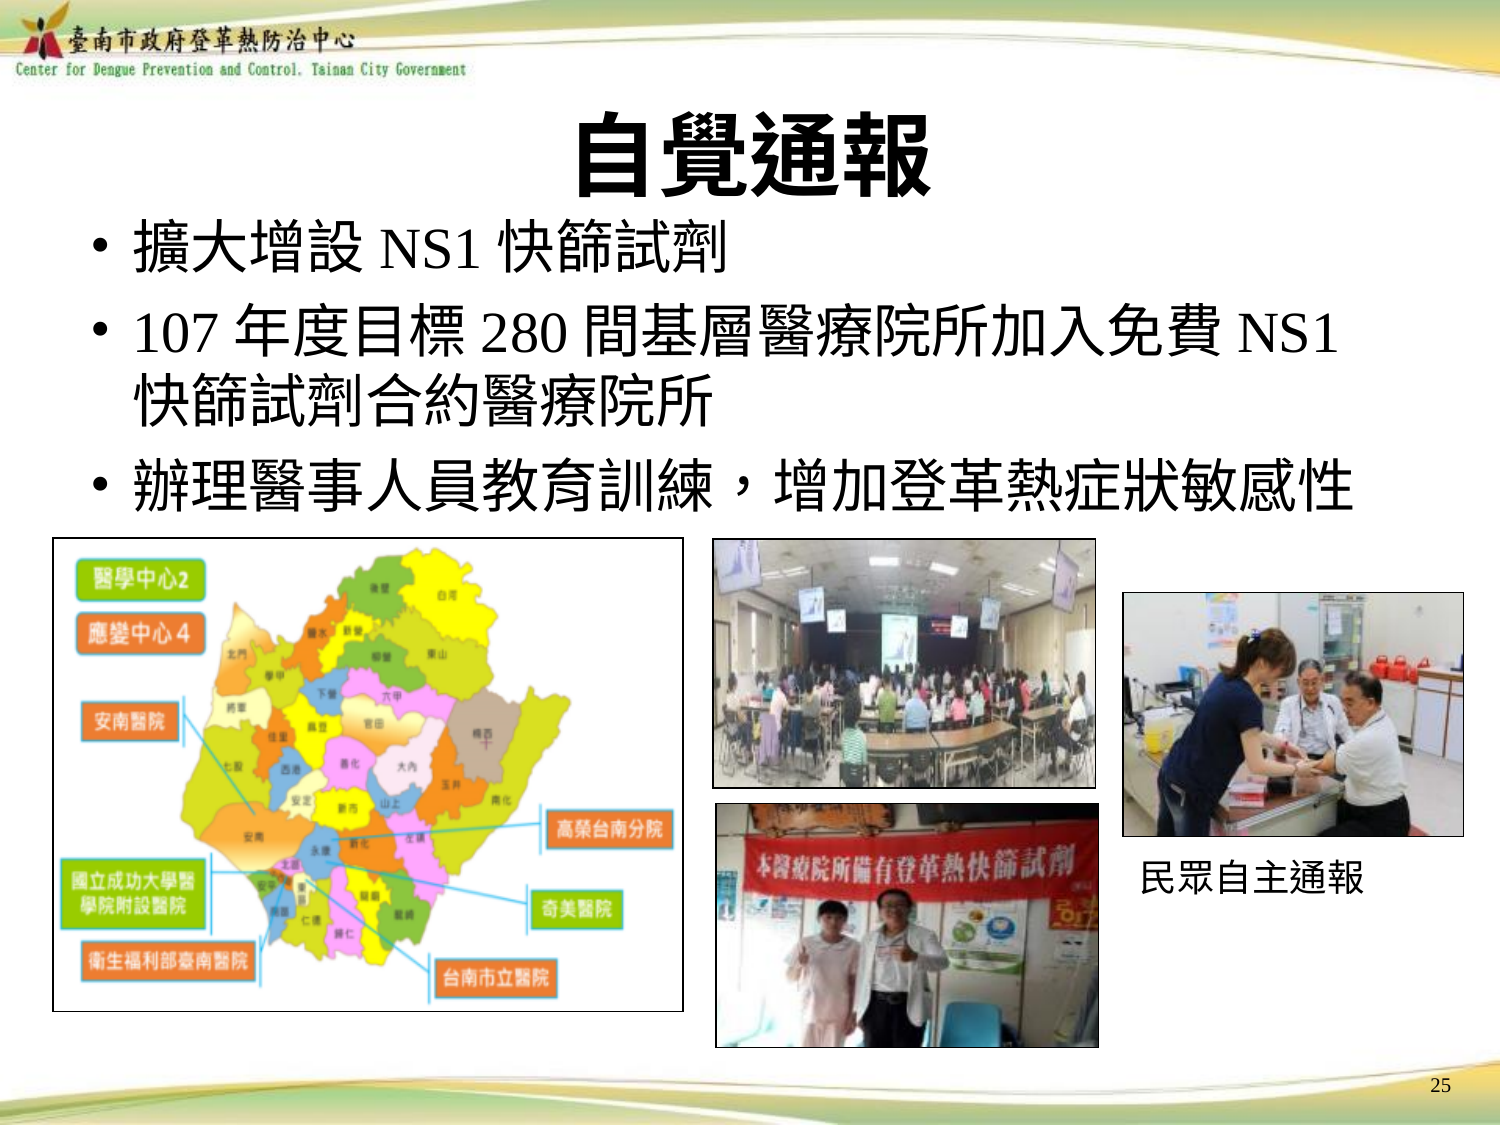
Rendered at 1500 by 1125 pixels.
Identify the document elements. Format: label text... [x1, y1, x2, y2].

list 擴大增設NS1快篩試劑 107年度目標280間基層醫療院所加入免費NS1快篩試劑合約醫療院所 辦理醫事人員教育訓練，增加登革熱症狀敏感性 [75, 202, 1426, 894]
text_box 自覺通報 [551, 90, 949, 216]
picture [0, 0, 1500, 1125]
text_box 民眾自主通報 [1125, 846, 1380, 907]
text_box <編號> [1116, 1063, 1467, 1111]
